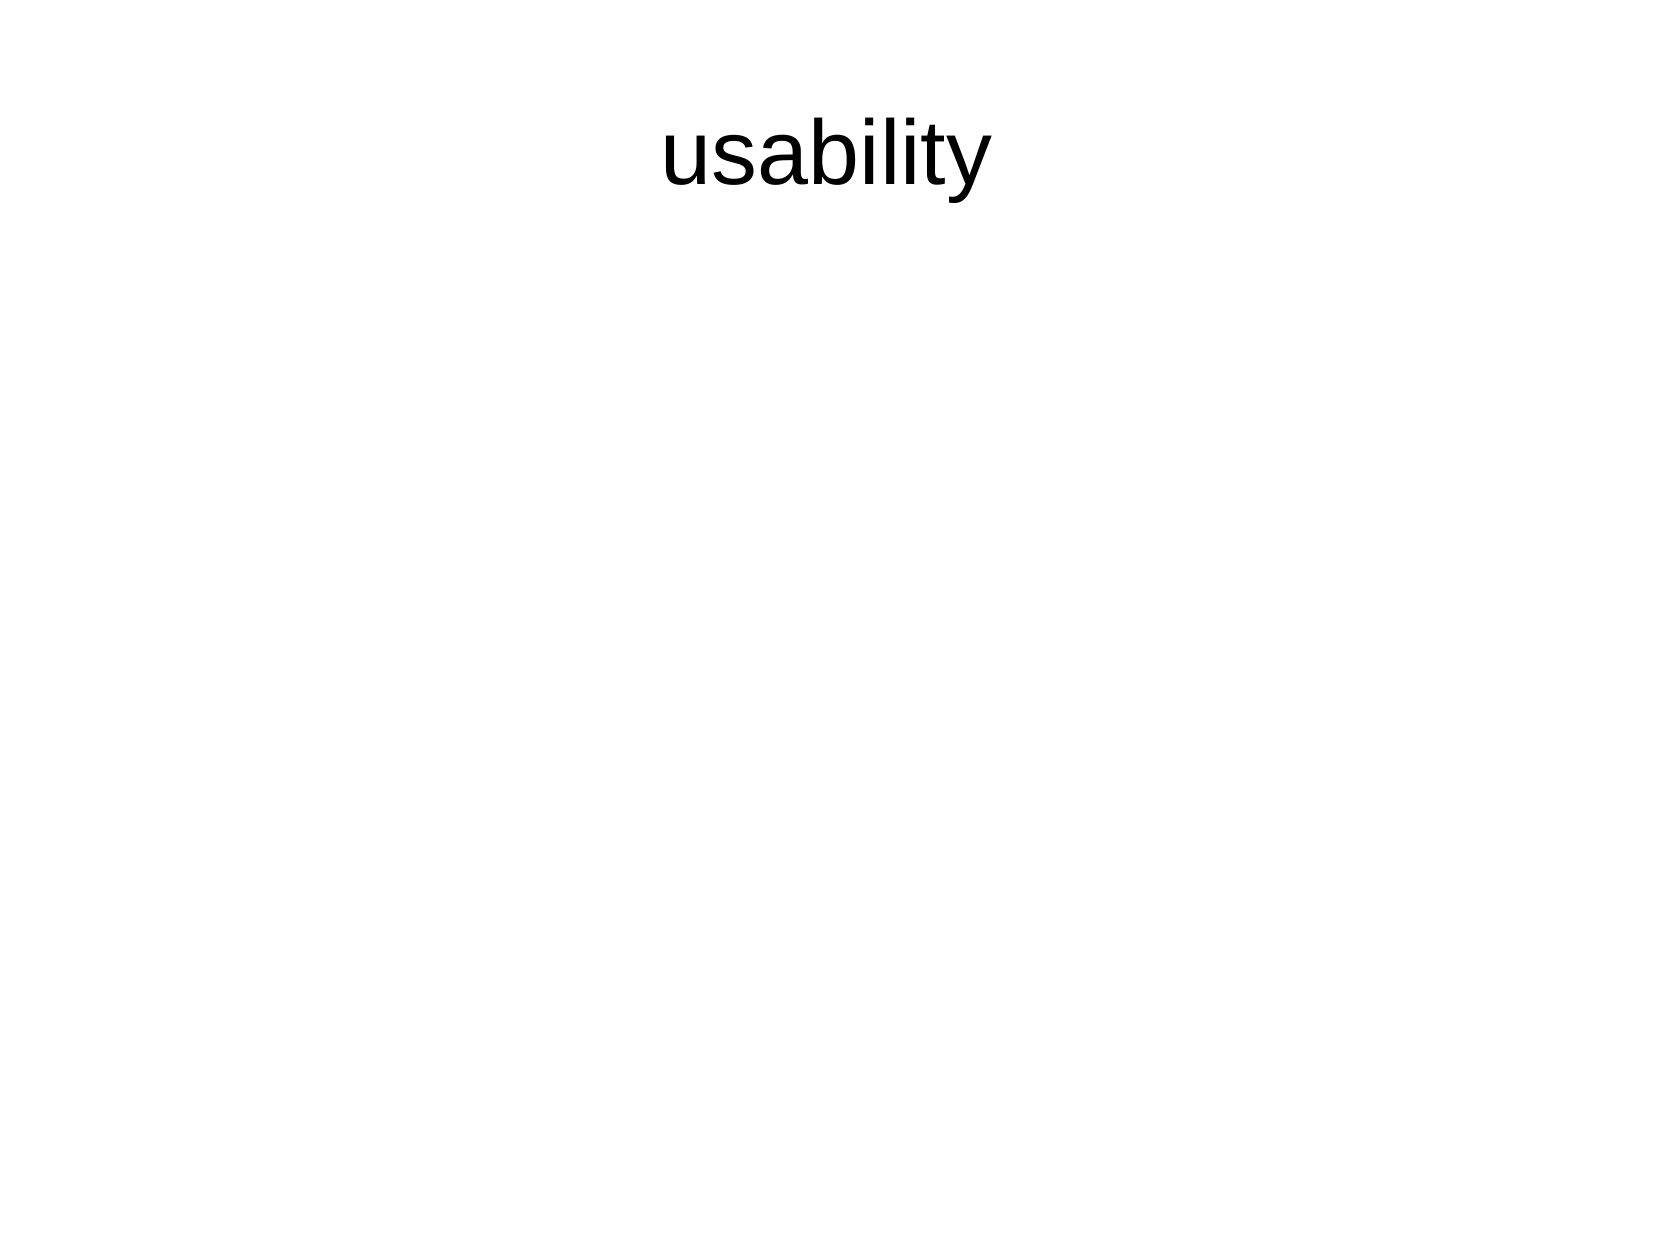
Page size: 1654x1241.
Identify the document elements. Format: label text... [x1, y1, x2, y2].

title usability [82, 49, 1571, 257]
